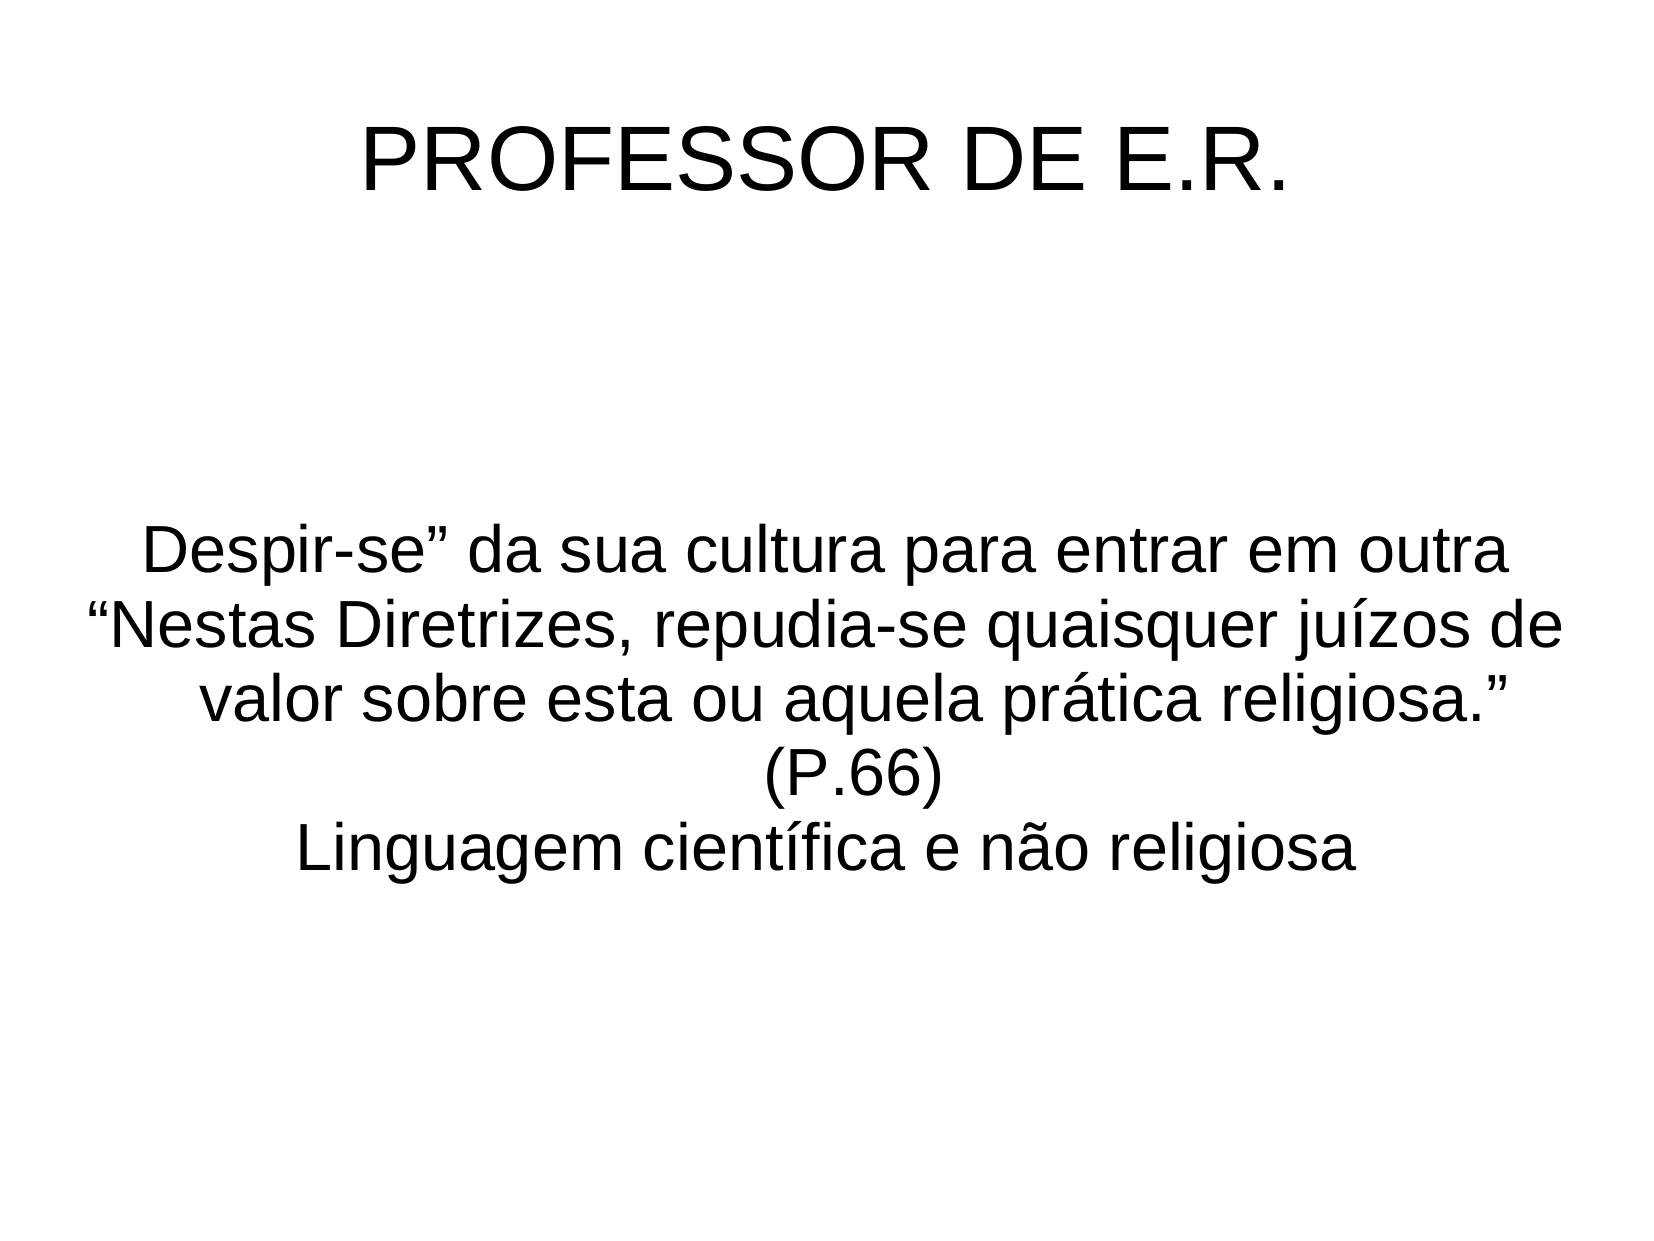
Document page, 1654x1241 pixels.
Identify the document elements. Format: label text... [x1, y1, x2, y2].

subtitle Despir-se” da sua cultura para entrar em outra “Nestas Diretrizes, repudia-se quaisquer juízos de valor sobre esta ou aquela prática religiosa.” (P.66) Linguagem científica e não religiosa [82, 297, 1571, 1102]
title PROFESSOR DE E.R. [82, 64, 1571, 257]
